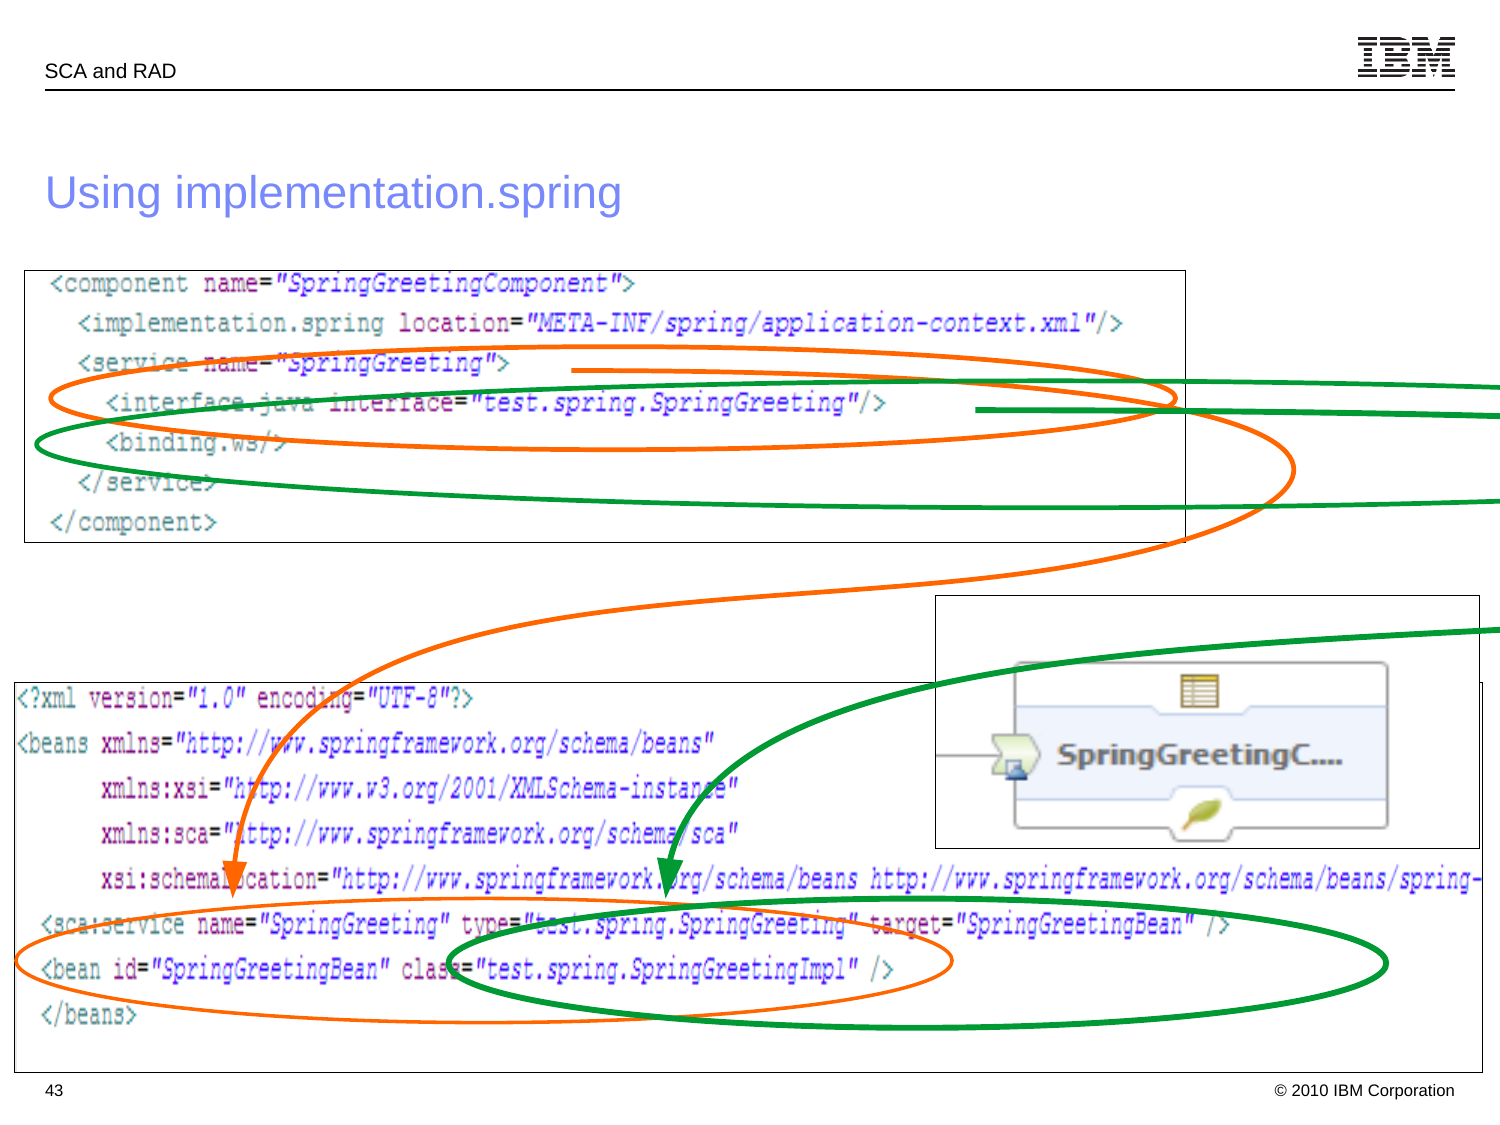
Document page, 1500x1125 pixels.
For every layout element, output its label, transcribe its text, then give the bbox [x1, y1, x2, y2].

picture [1358, 37, 1455, 77]
picture [935, 595, 1480, 681]
picture [707, 902, 1383, 1024]
picture [54, 350, 1113, 418]
picture [452, 909, 950, 1015]
picture [18, 901, 662, 1020]
picture [1026, 384, 1172, 404]
picture [14, 634, 1483, 1073]
picture [24, 269, 1186, 543]
picture [129, 384, 1149, 447]
picture [40, 414, 1186, 505]
title Using implementation.spring [29, 89, 1455, 301]
picture [1164, 384, 1186, 408]
